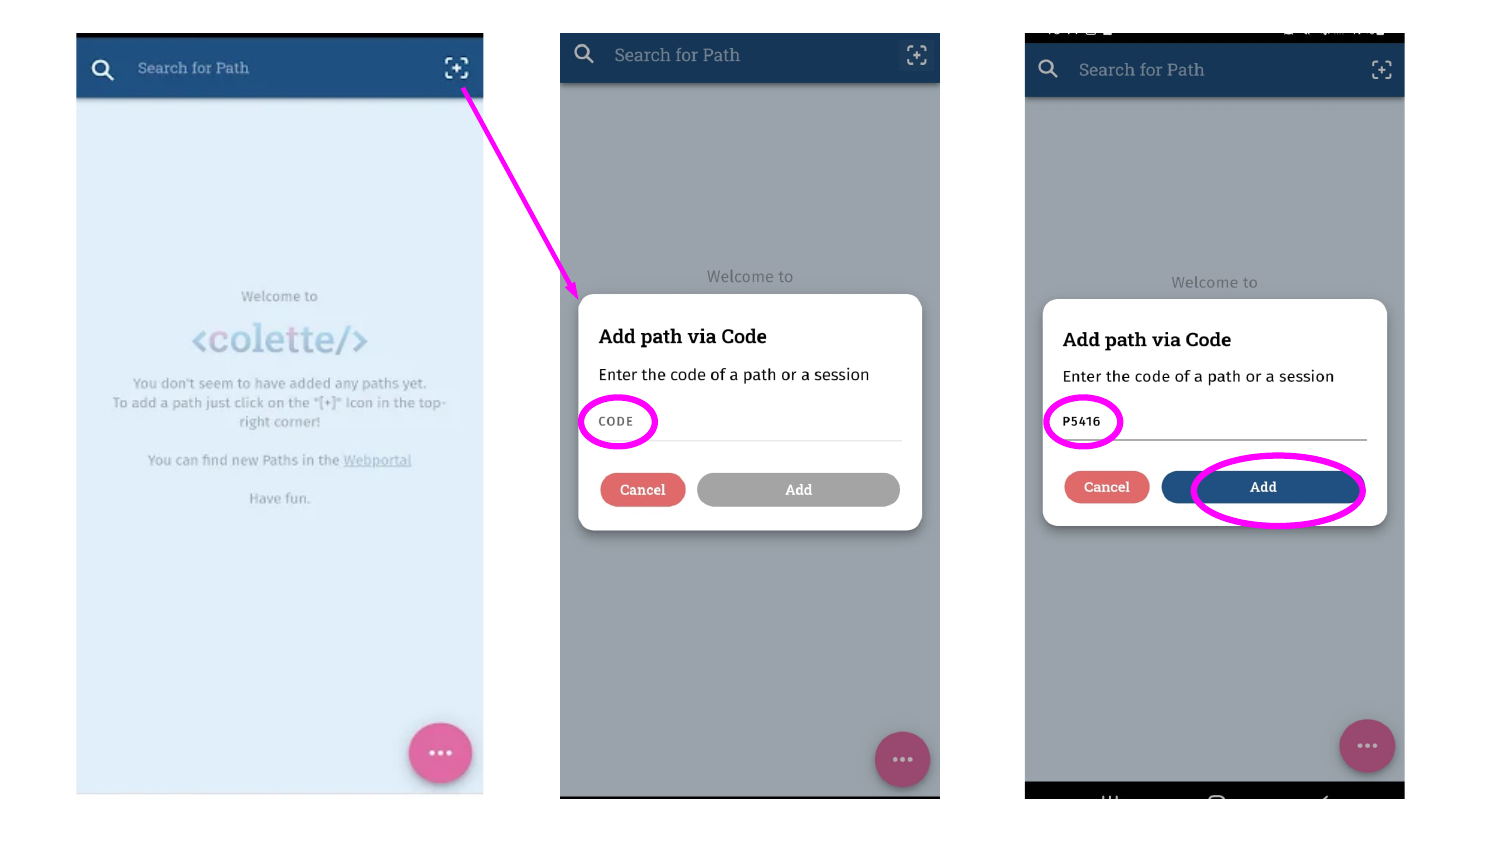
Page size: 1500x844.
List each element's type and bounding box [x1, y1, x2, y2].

picture [76, 33, 484, 799]
picture [1024, 33, 1405, 799]
picture [560, 33, 940, 799]
